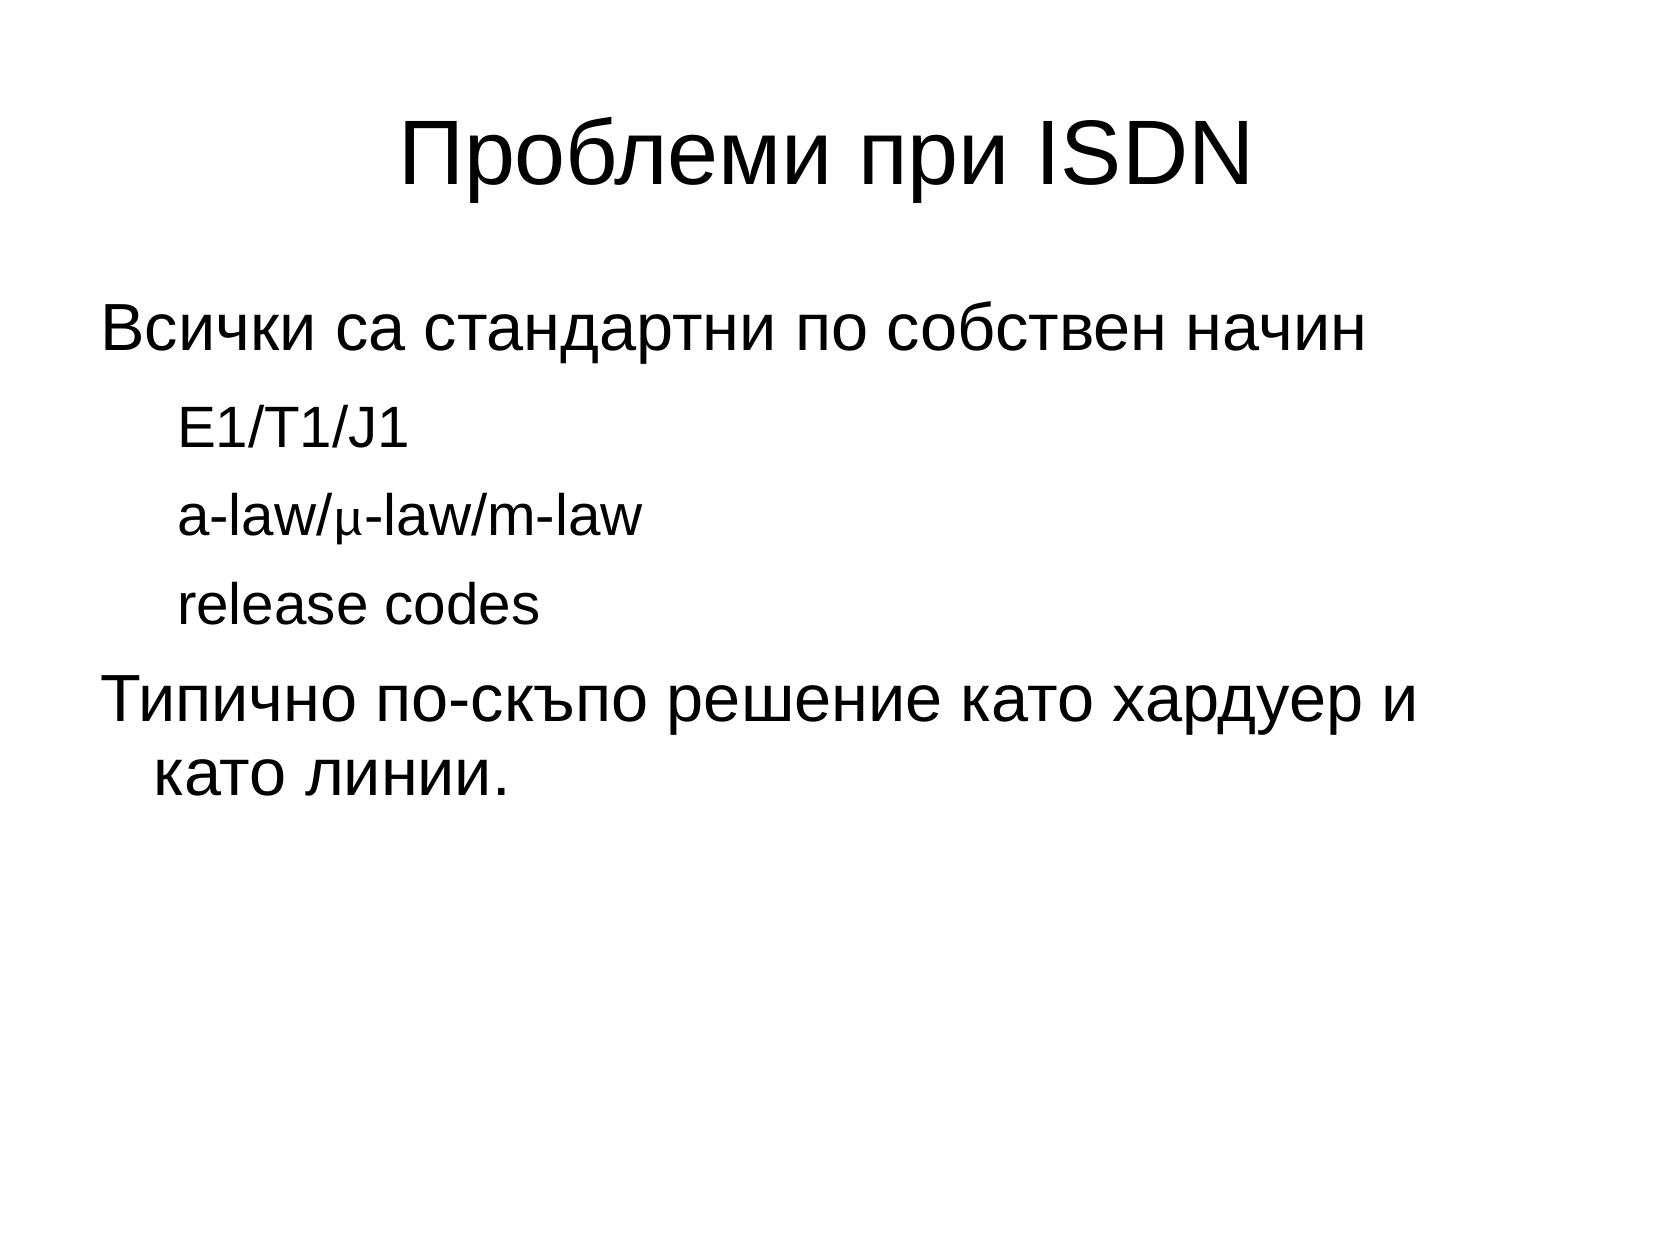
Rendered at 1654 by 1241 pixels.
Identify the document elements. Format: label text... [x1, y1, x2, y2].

list Всички са стандартни по собствен начин E1/T1/J1 a-law/-law/m-law release codes Типично по-скъпо решение като хардуер и като линии. [82, 290, 1571, 1094]
title Проблеми при ISDN [82, 56, 1571, 250]
